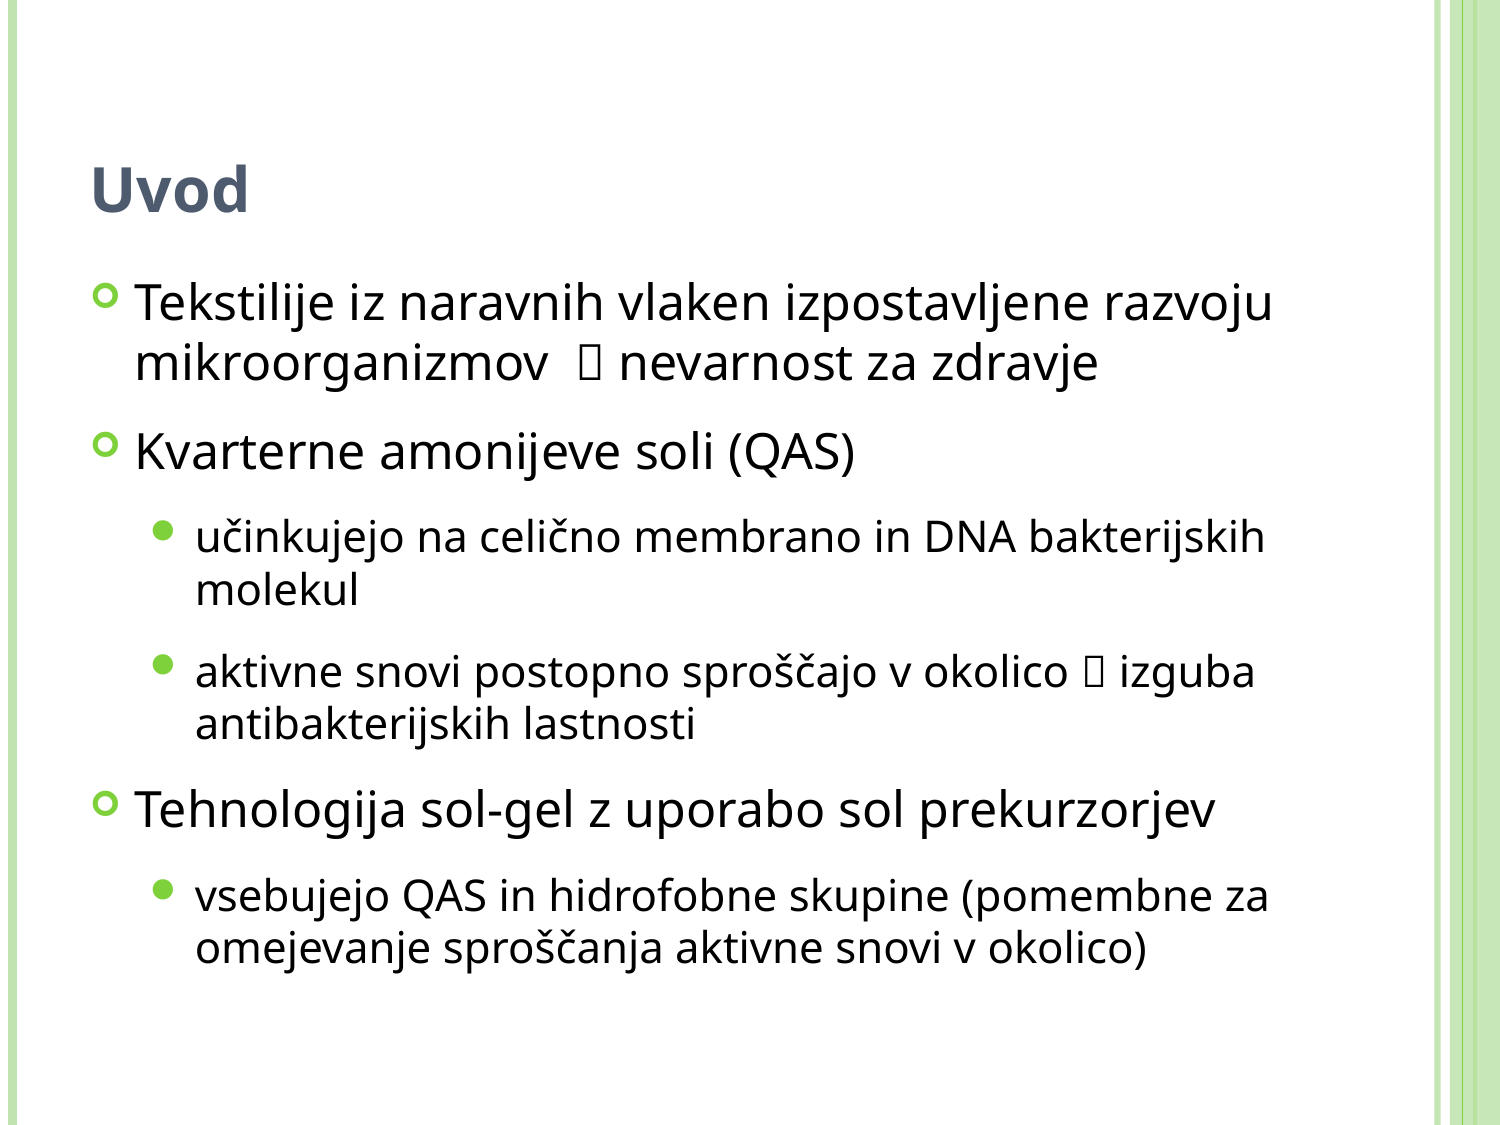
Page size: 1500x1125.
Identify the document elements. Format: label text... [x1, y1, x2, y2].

title Uvod [75, 45, 1300, 233]
list Tekstilije iz naravnih vlaken izpostavljene razvoju mikroorganizmov  nevarnost za zdravje Kvarterne amonijeve soli (QAS) učinkujejo na celično membrano in DNA bakterijskih molekul aktivne snovi postopno sproščajo v okolico  izguba antibakterijskih lastnosti Tehnologija sol-gel z uporabo sol prekurzorjev vsebujejo QAS in hidrofobne skupine (pomembne za omejevanje sproščanja aktivne snovi v okolico) [75, 262, 1300, 1062]
